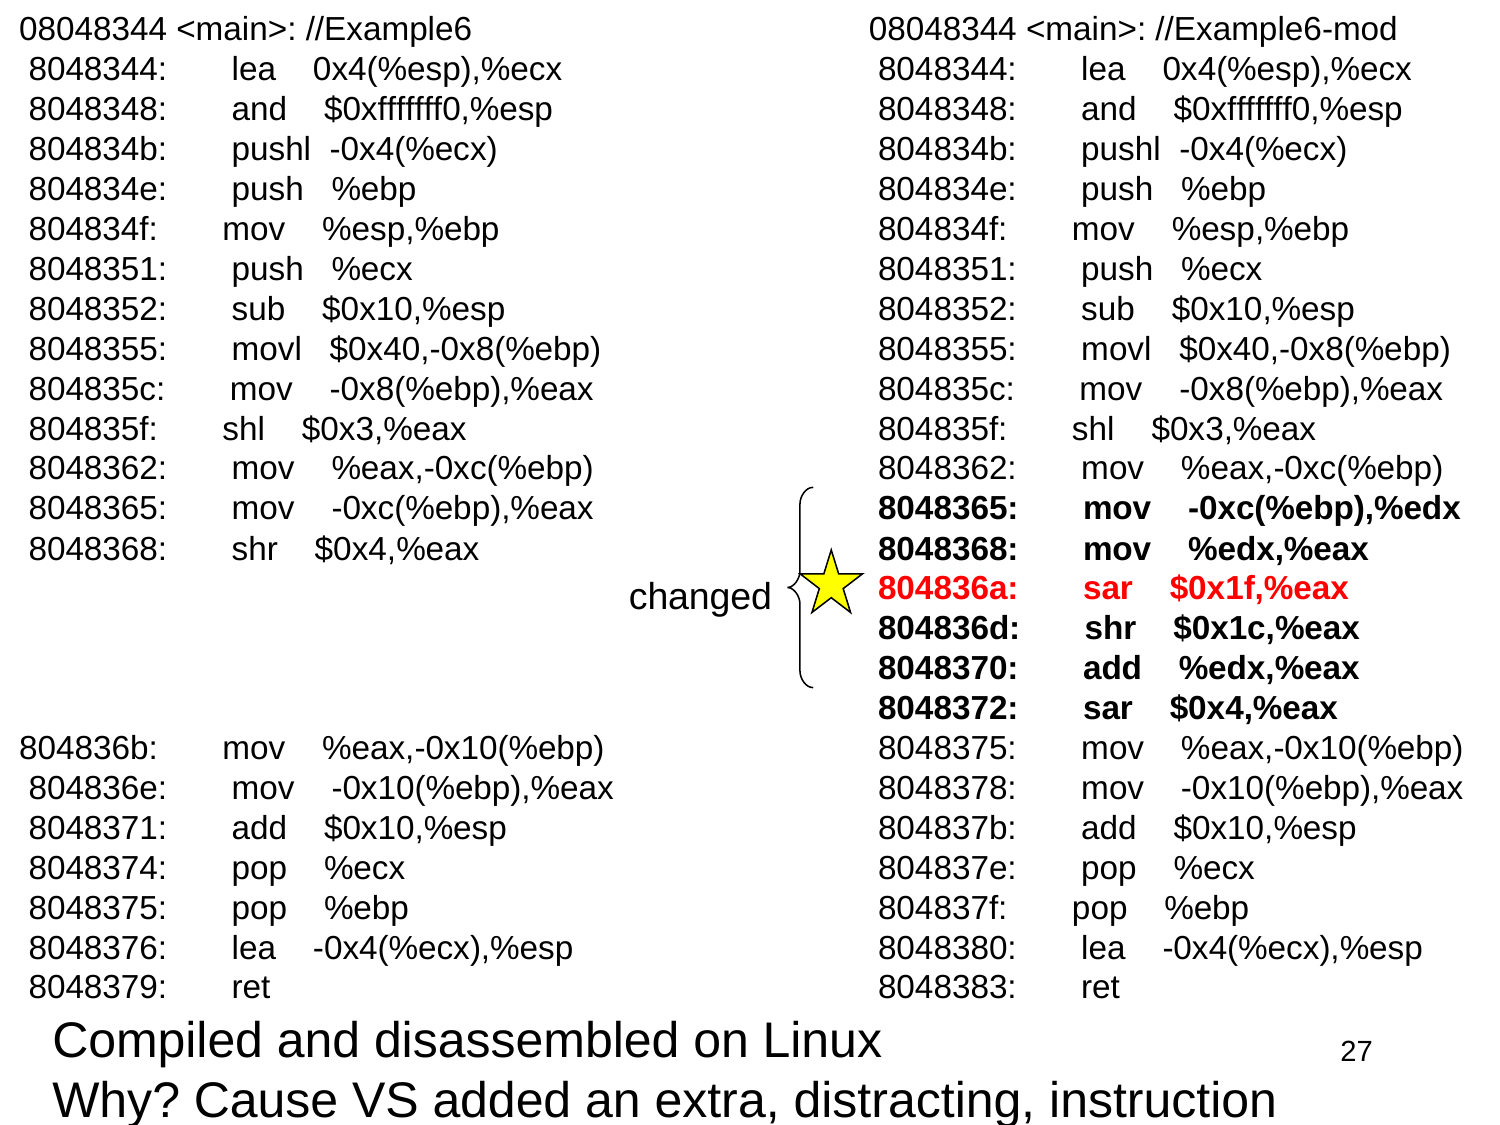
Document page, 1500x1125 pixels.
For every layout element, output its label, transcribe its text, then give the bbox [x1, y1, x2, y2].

text_box changed [613, 564, 787, 626]
text_box [800, 549, 863, 613]
text_box 08048344 <main>: //Example6-mod 8048344: lea 0x4(%esp),%ecx 8048348: and $0xfffffff0,%esp 804834b: pushl -0x4(%ecx) 804834e: push %ebp 804834f: mov %esp,%ebp 8048351: push %ecx 8048352: sub $0x10,%esp 8048355: movl $0x40,-0x8(%ebp) 804835c: mov -0x8(%ebp),%eax 804835f: shl $0x3,%eax 8048362: mov %eax,-0xc(%ebp) 8048365: mov -0xc(%ebp),%edx 8048368: mov %edx,%eax 804836a: sar $0x1f,%eax 804836d: shr $0x1c,%eax 8048370: add %edx,%eax 8048372: sar $0x4,%eax 8048375: mov %eax,-0x10(%ebp) 8048378: mov -0x10(%ebp),%eax 804837b: add $0x10,%esp 804837e: pop %ecx 804837f: pop %ebp 8048380: lea -0x4(%ecx),%esp 8048383: ret [854, 0, 1480, 1014]
text_box Compiled and disassembled on Linux Why? Cause VS added an extra, distracting, instruction [37, 999, 1313, 1125]
text_box <number> [1313, 1025, 1388, 1101]
text_box 08048344 <main>: //Example6 8048344: lea 0x4(%esp),%ecx 8048348: and $0xfffffff0,%esp 804834b: pushl -0x4(%ecx) 804834e: push %ebp 804834f: mov %esp,%ebp 8048351: push %ecx 8048352: sub $0x10,%esp 8048355: movl $0x40,-0x8(%ebp) 804835c: mov -0x8(%ebp),%eax 804835f: shl $0x3,%eax 8048362: mov %eax,-0xc(%ebp) 8048365: mov -0xc(%ebp),%eax 8048368: shr $0x4,%eax 804836b: mov %eax,-0x10(%ebp) 804836e: mov -0x10(%ebp),%eax 8048371: add $0x10,%esp 8048374: pop %ecx 8048375: pop %ebp 8048376: lea -0x4(%ecx),%esp 8048379: ret [4, 0, 630, 1014]
